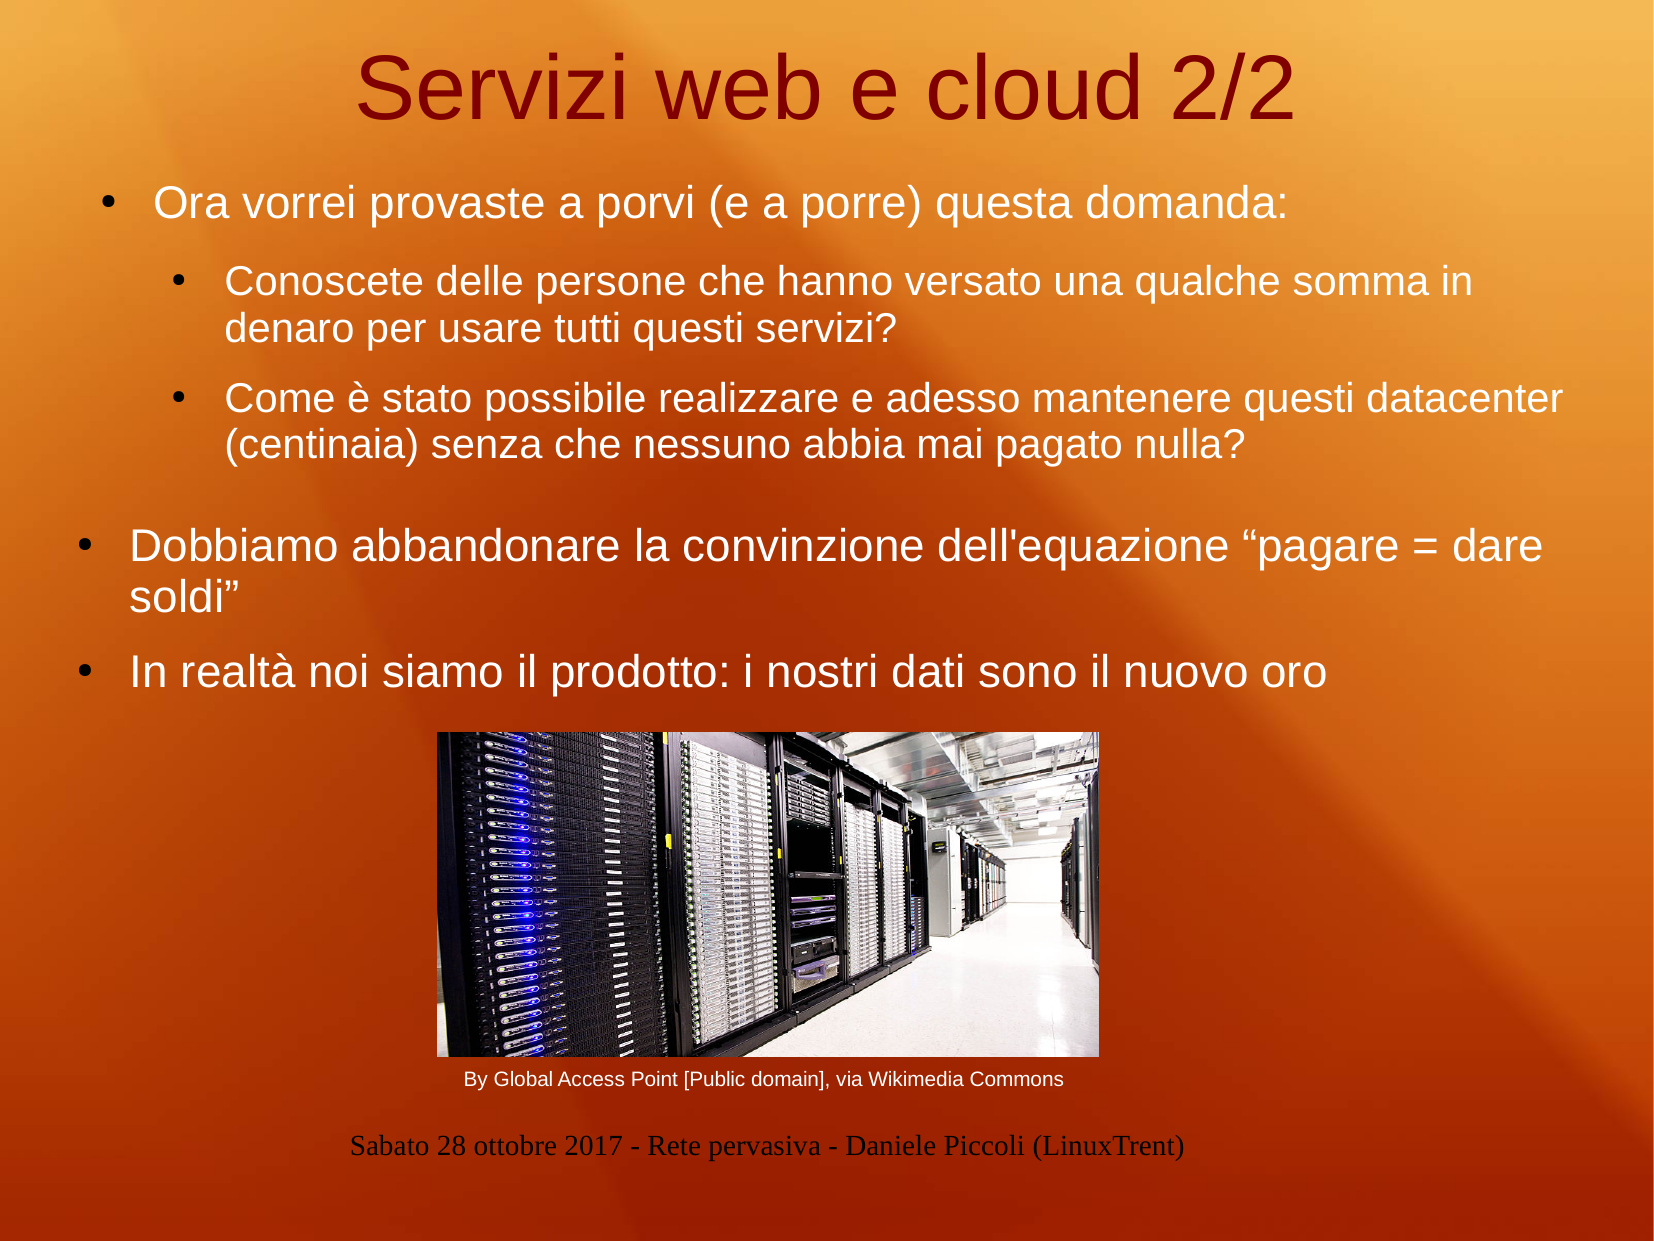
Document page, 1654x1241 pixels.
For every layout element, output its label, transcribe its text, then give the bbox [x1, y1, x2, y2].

list Ora vorrei provaste a porvi (e a porre) questa domanda: Conoscete delle persone che hanno versato una qualche somma in denaro per usare tutti questi servizi? Come è stato possibile realizzare e adesso mantenere questi datacenter (centinaia) senza che nessuno abbia mai pagato nulla? [82, 177, 1571, 487]
picture [0, 0, 1654, 1241]
text_box Dobbiamo abbandonare la convinzione dell'equazione “pagare = dare soldi” In realtà noi siamo il prodotto: i nostri dati sono il nuovo oro [59, 519, 1595, 698]
text_box By Global Access Point [Public domain], via Wikimedia Commons [448, 1060, 1099, 1099]
title Servizi web e cloud 2/2 [82, 35, 1571, 140]
